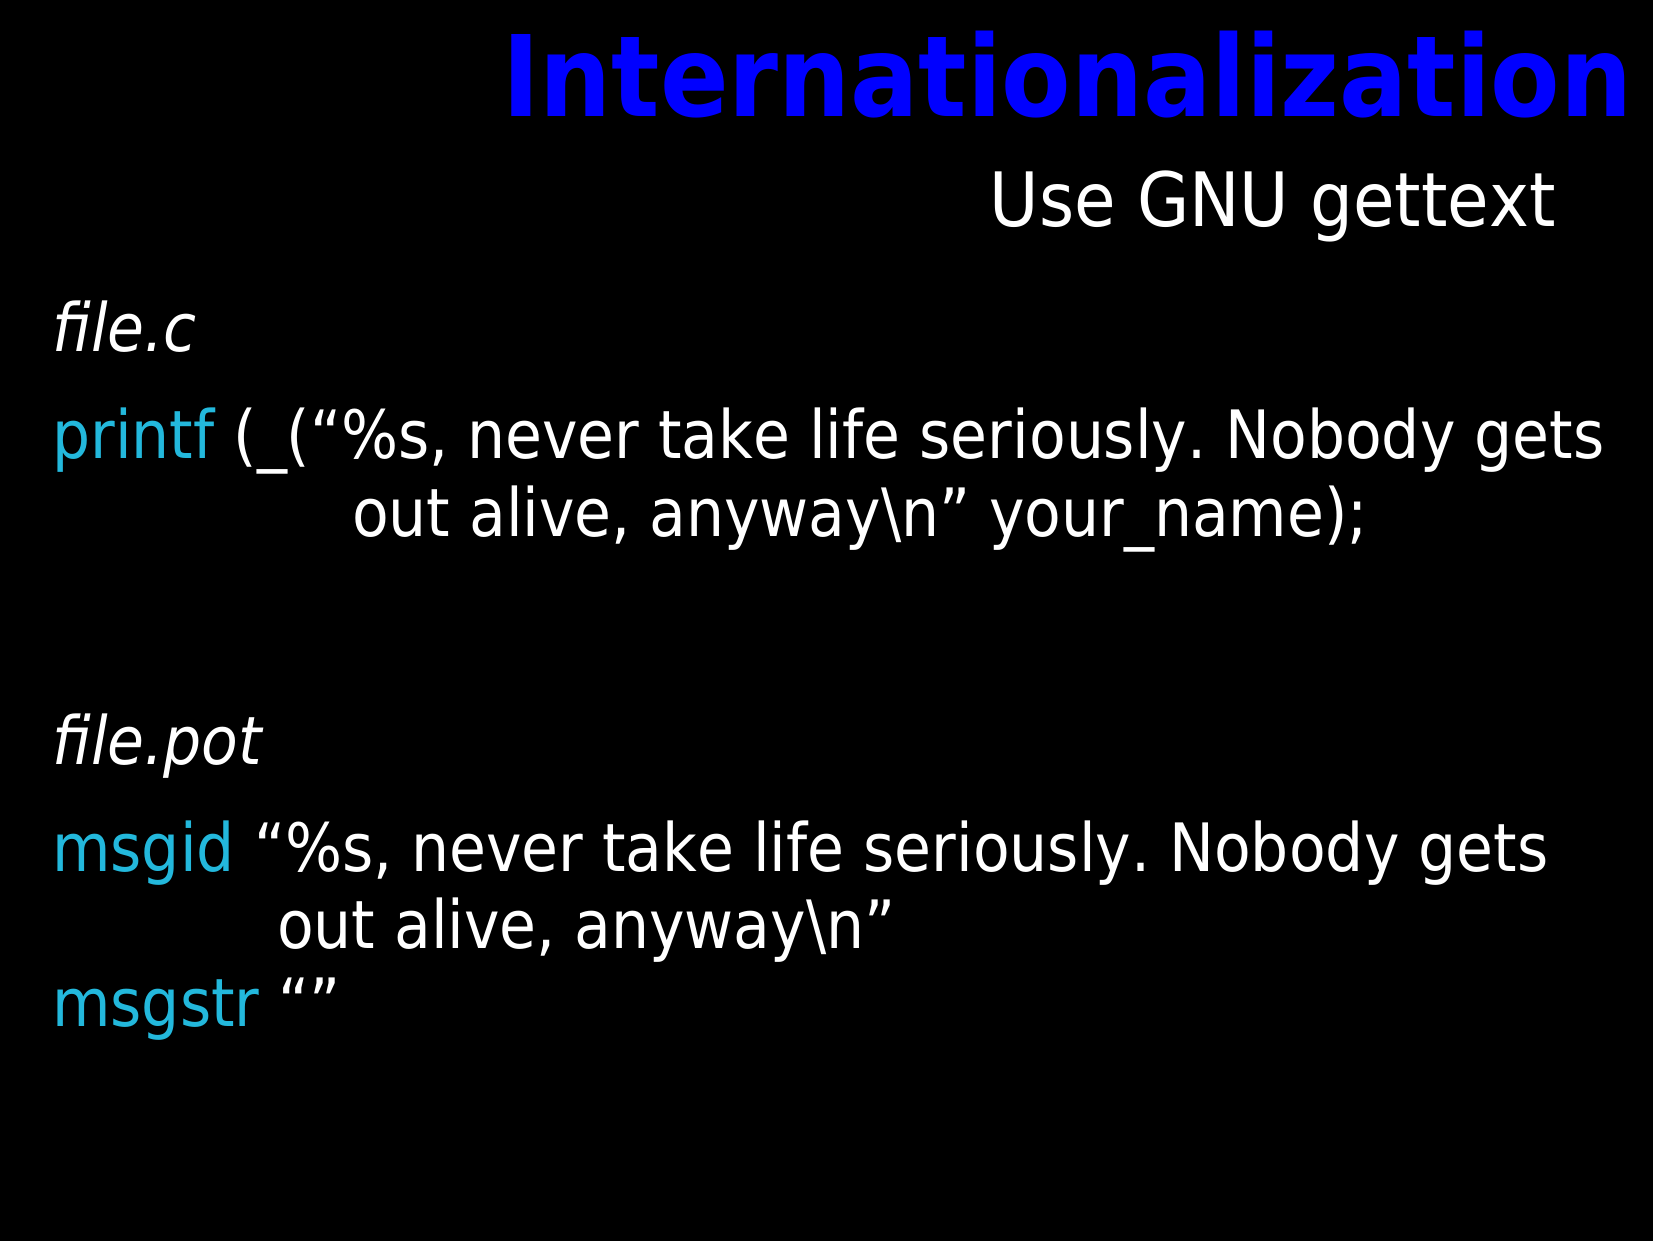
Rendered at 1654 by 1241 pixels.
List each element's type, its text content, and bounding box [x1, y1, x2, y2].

text_box Internationalization [487, 4, 1651, 151]
text_box file.pot [37, 694, 601, 788]
text_box msgid “%s, never take life seriously. Nobody gets out alive, anyway\n” msgstr “” [37, 801, 1613, 1051]
text_box file.c [37, 282, 601, 376]
text_box Use GNU gettext [975, 150, 1613, 253]
text_box printf (_(“%s, never take life seriously. Nobody gets out alive, anyway\n” your_name); [37, 389, 1651, 577]
